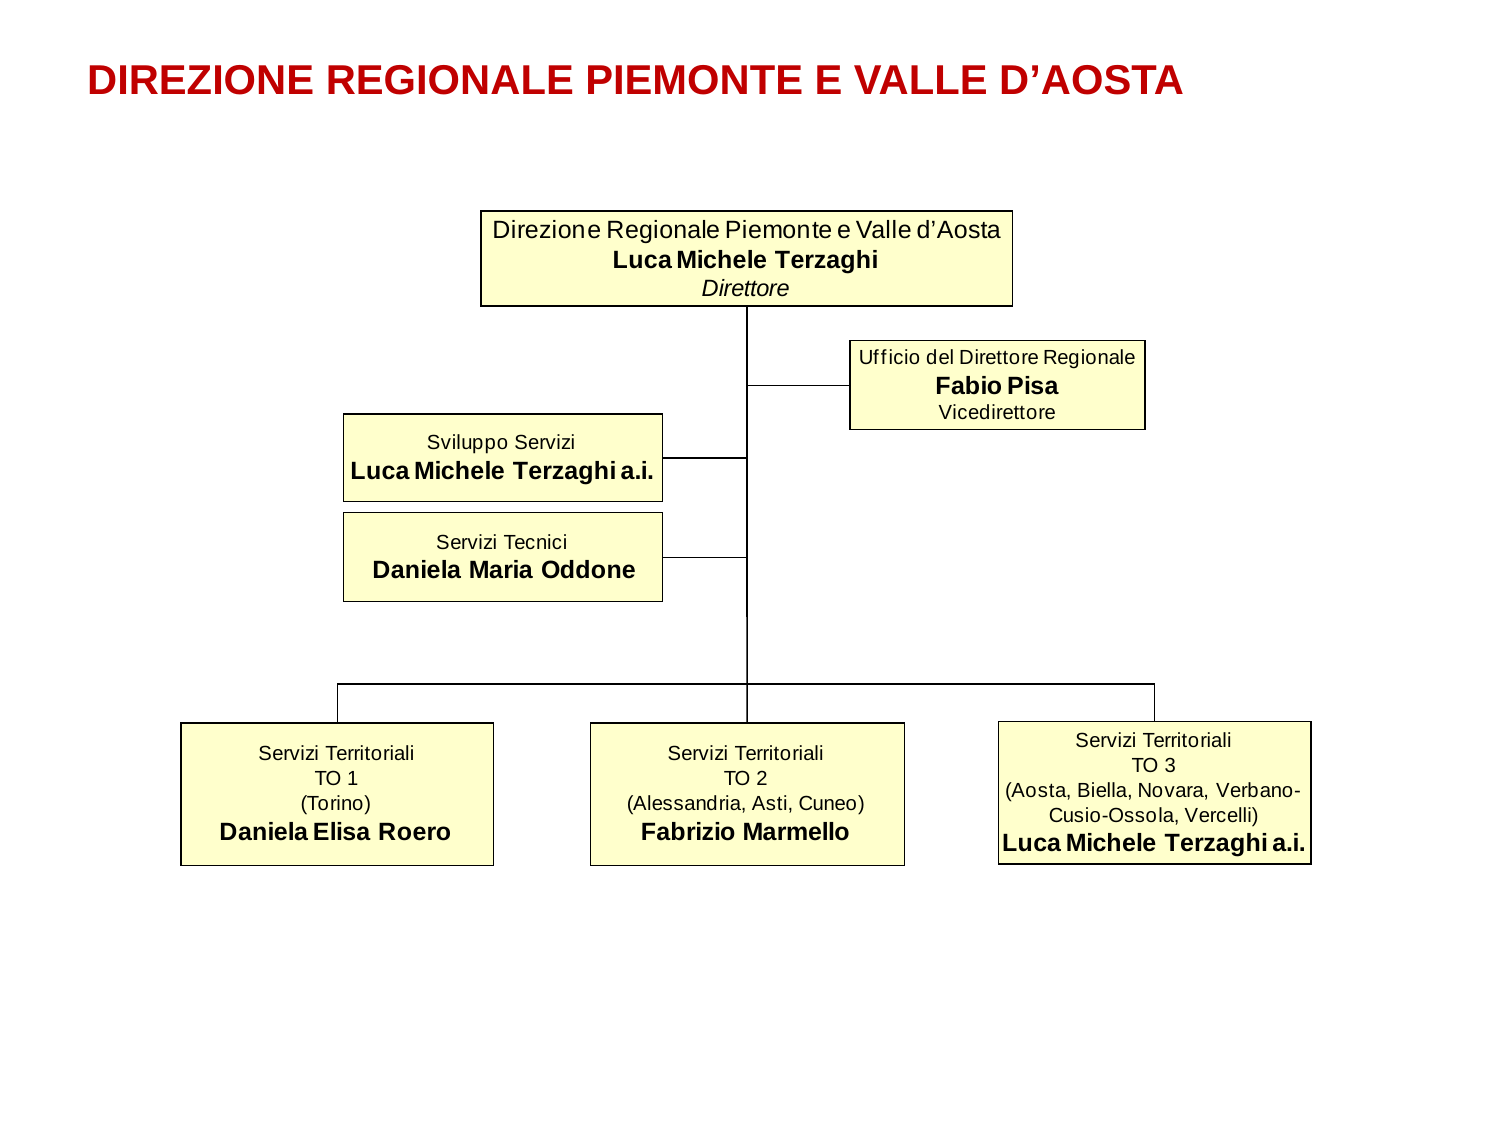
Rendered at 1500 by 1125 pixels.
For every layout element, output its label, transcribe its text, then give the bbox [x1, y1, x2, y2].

picture [178, 205, 1322, 867]
title DIREZIONE REGIONALE PIEMONTE E VALLE D’AOSTA [72, 45, 1462, 128]
